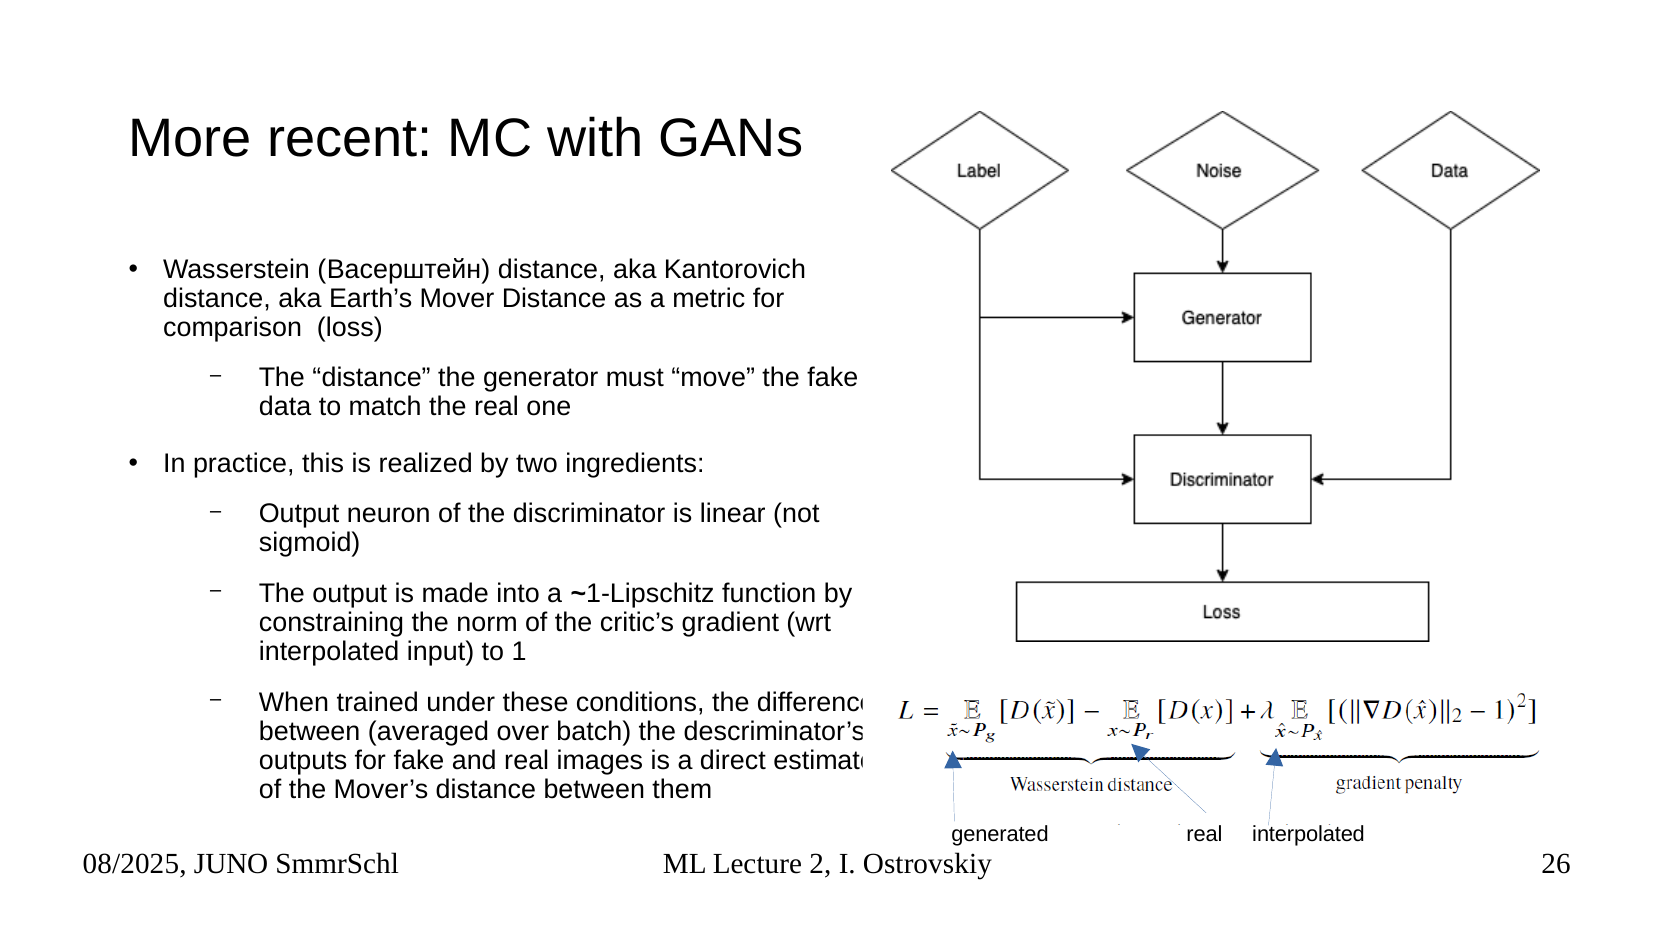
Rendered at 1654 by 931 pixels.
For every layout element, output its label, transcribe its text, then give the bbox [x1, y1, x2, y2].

title More recent: MC with GANs [113, 49, 1540, 230]
list Wasserstein (Васерштейн) distance, aka Kantorovich distance, aka Earth’s Mover Distance as a metric for comparison (loss) The “distance” the generator must “move” the fake data to match the real one In practice, this is realized by two ingredients: Output neuron of the discriminator is linear (not sigmoid) The output is made into a ~1-Lipschitz function by constraining the norm of the critic’s gradient (wrt interpolated input) to 1 When trained under these conditions, the difference between (averaged over batch) the descriminator’s outputs for fake and real images is a direct estimate of the Mover’s distance between them [113, 247, 896, 838]
picture [891, 111, 1540, 643]
text_box generated real interpolated [936, 814, 1384, 854]
picture [862, 675, 1575, 825]
